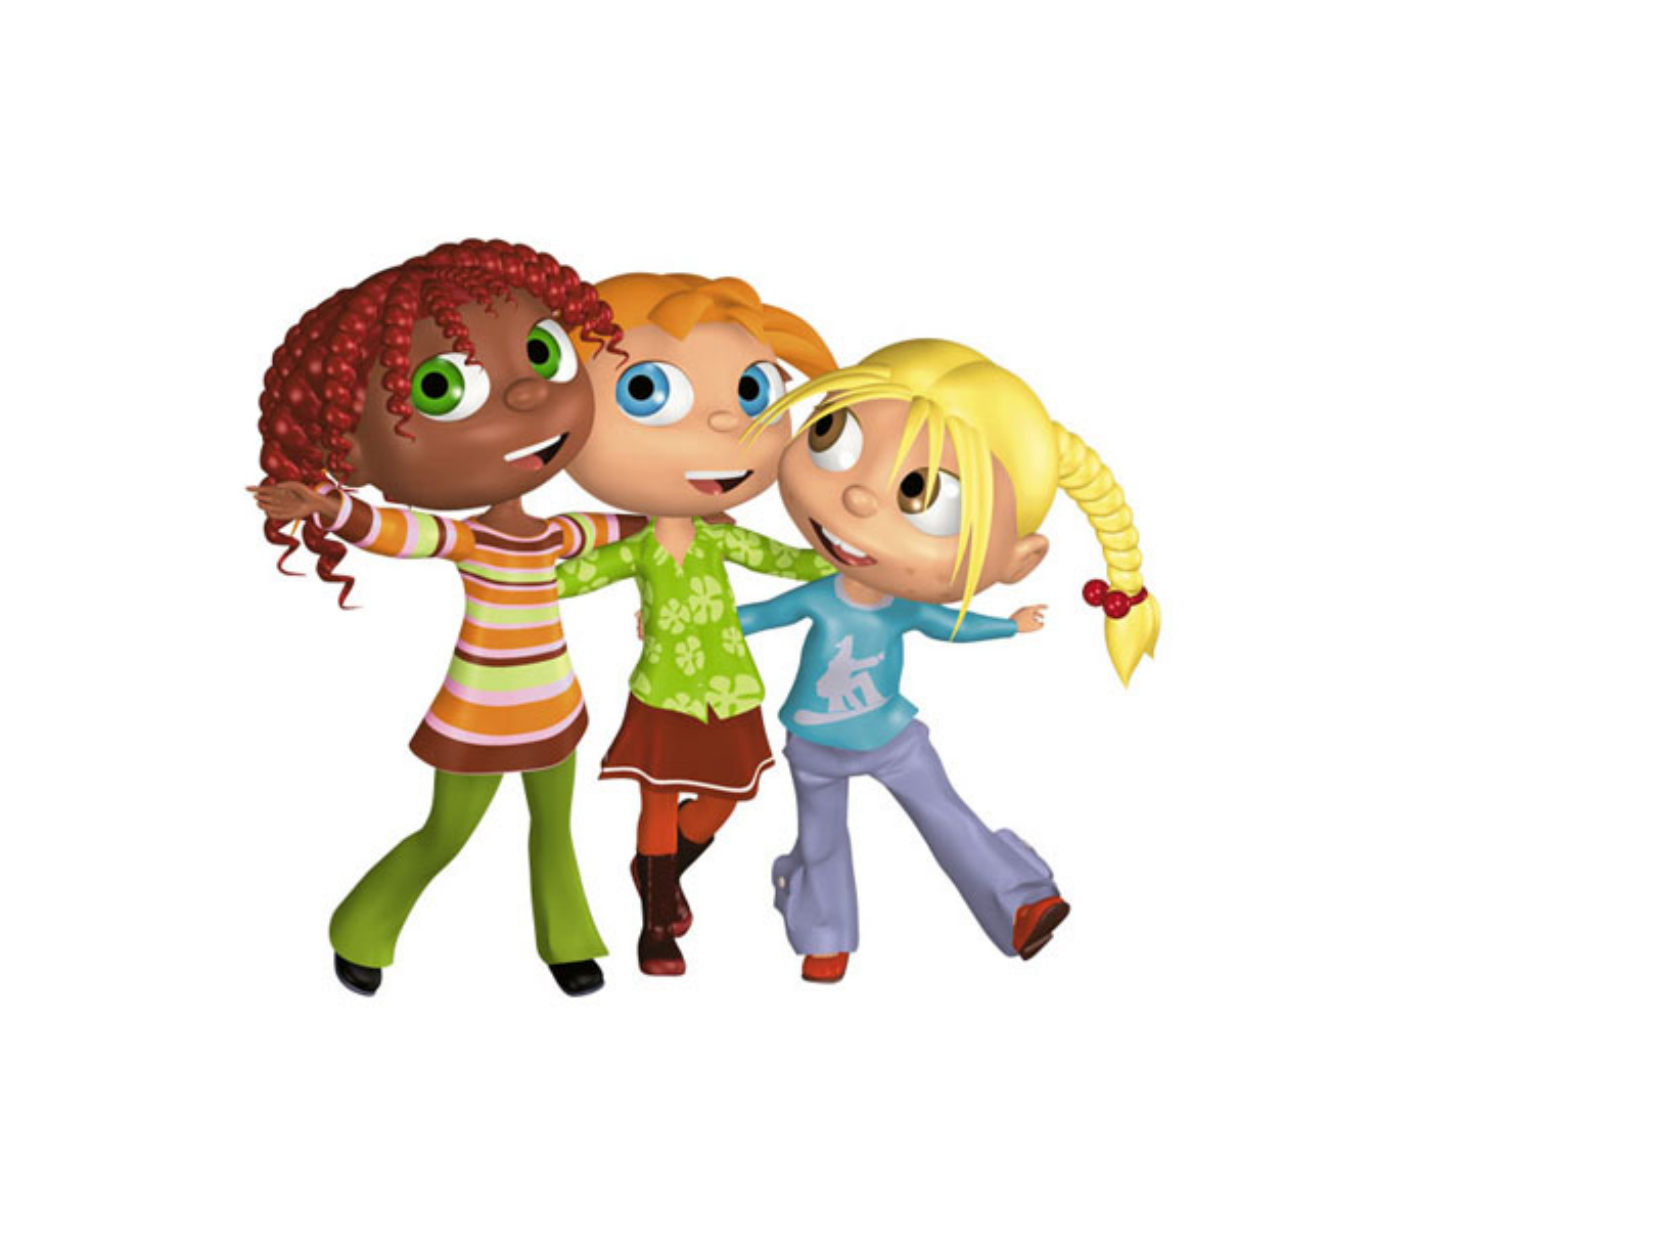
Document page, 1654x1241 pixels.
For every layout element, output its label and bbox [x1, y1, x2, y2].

picture [44, 222, 1512, 1016]
